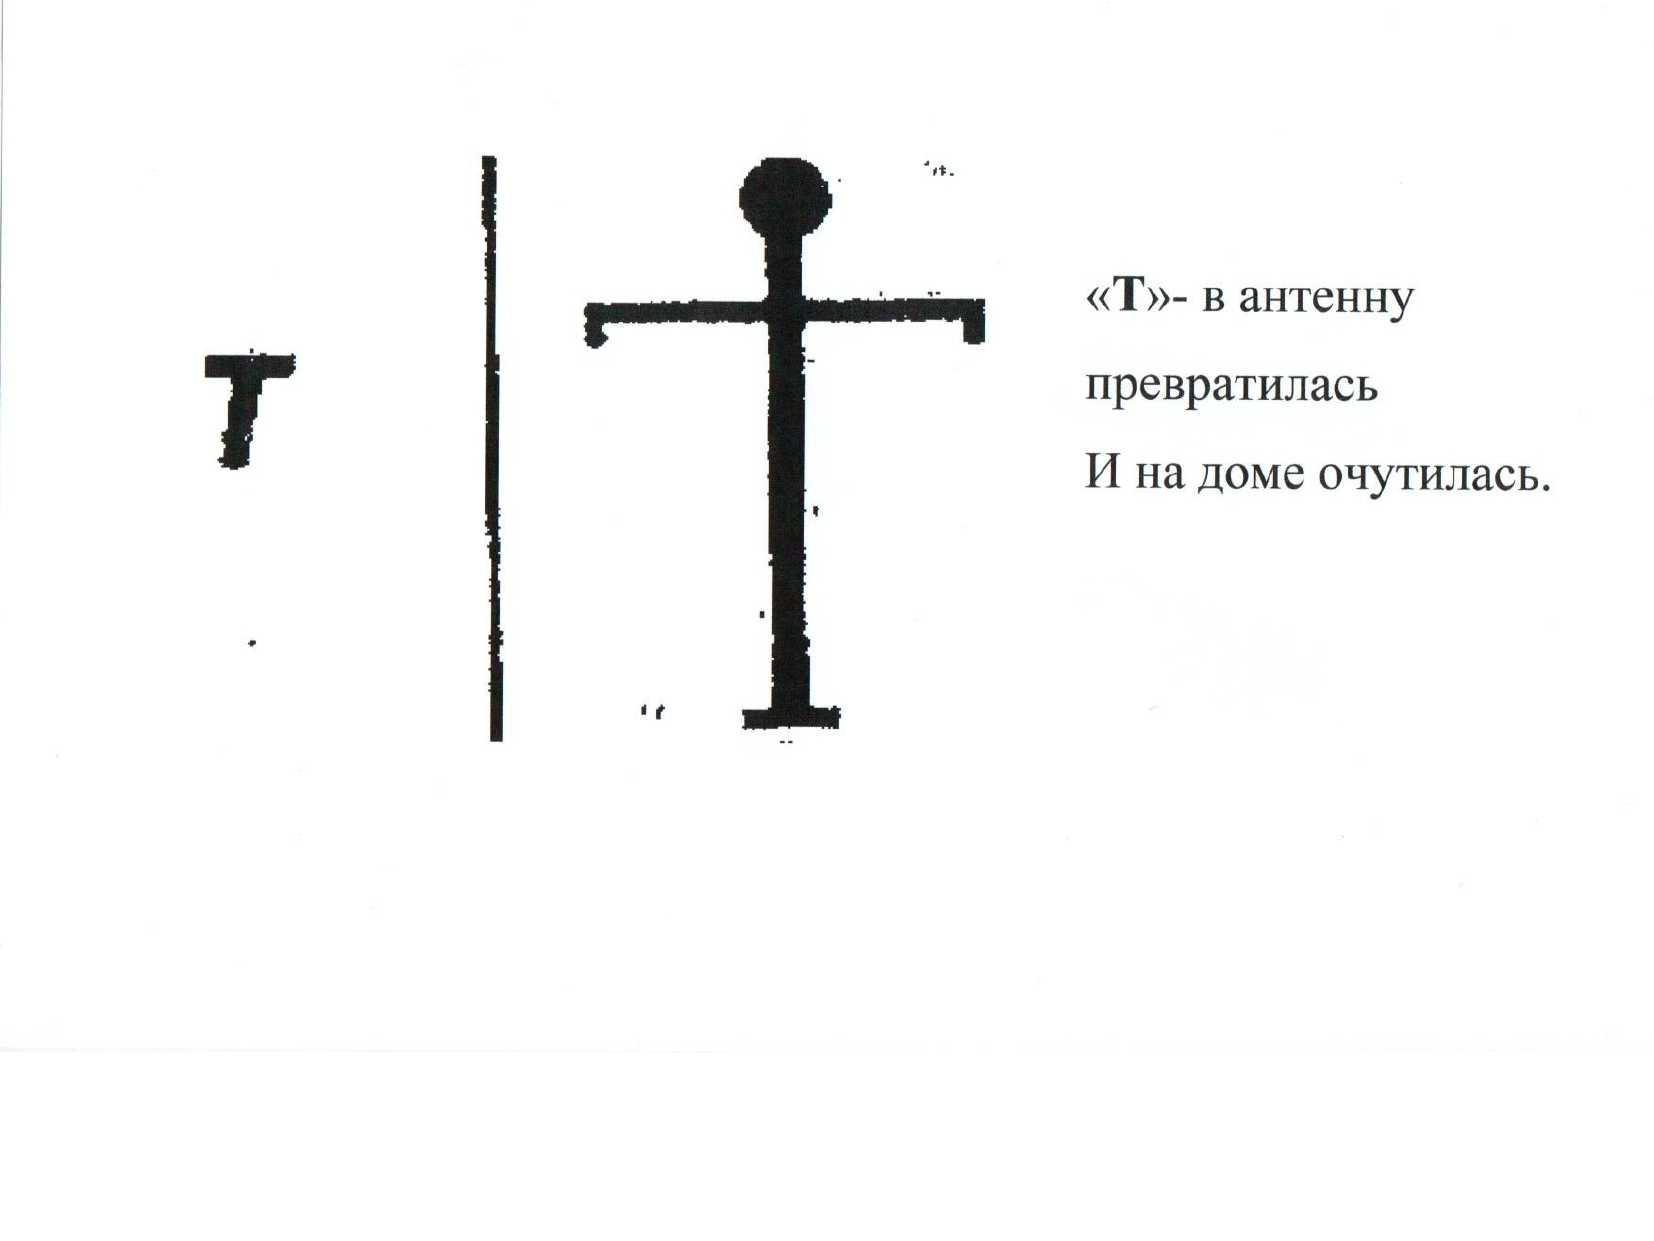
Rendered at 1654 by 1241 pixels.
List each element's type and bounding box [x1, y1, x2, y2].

picture [0, 0, 1654, 1052]
